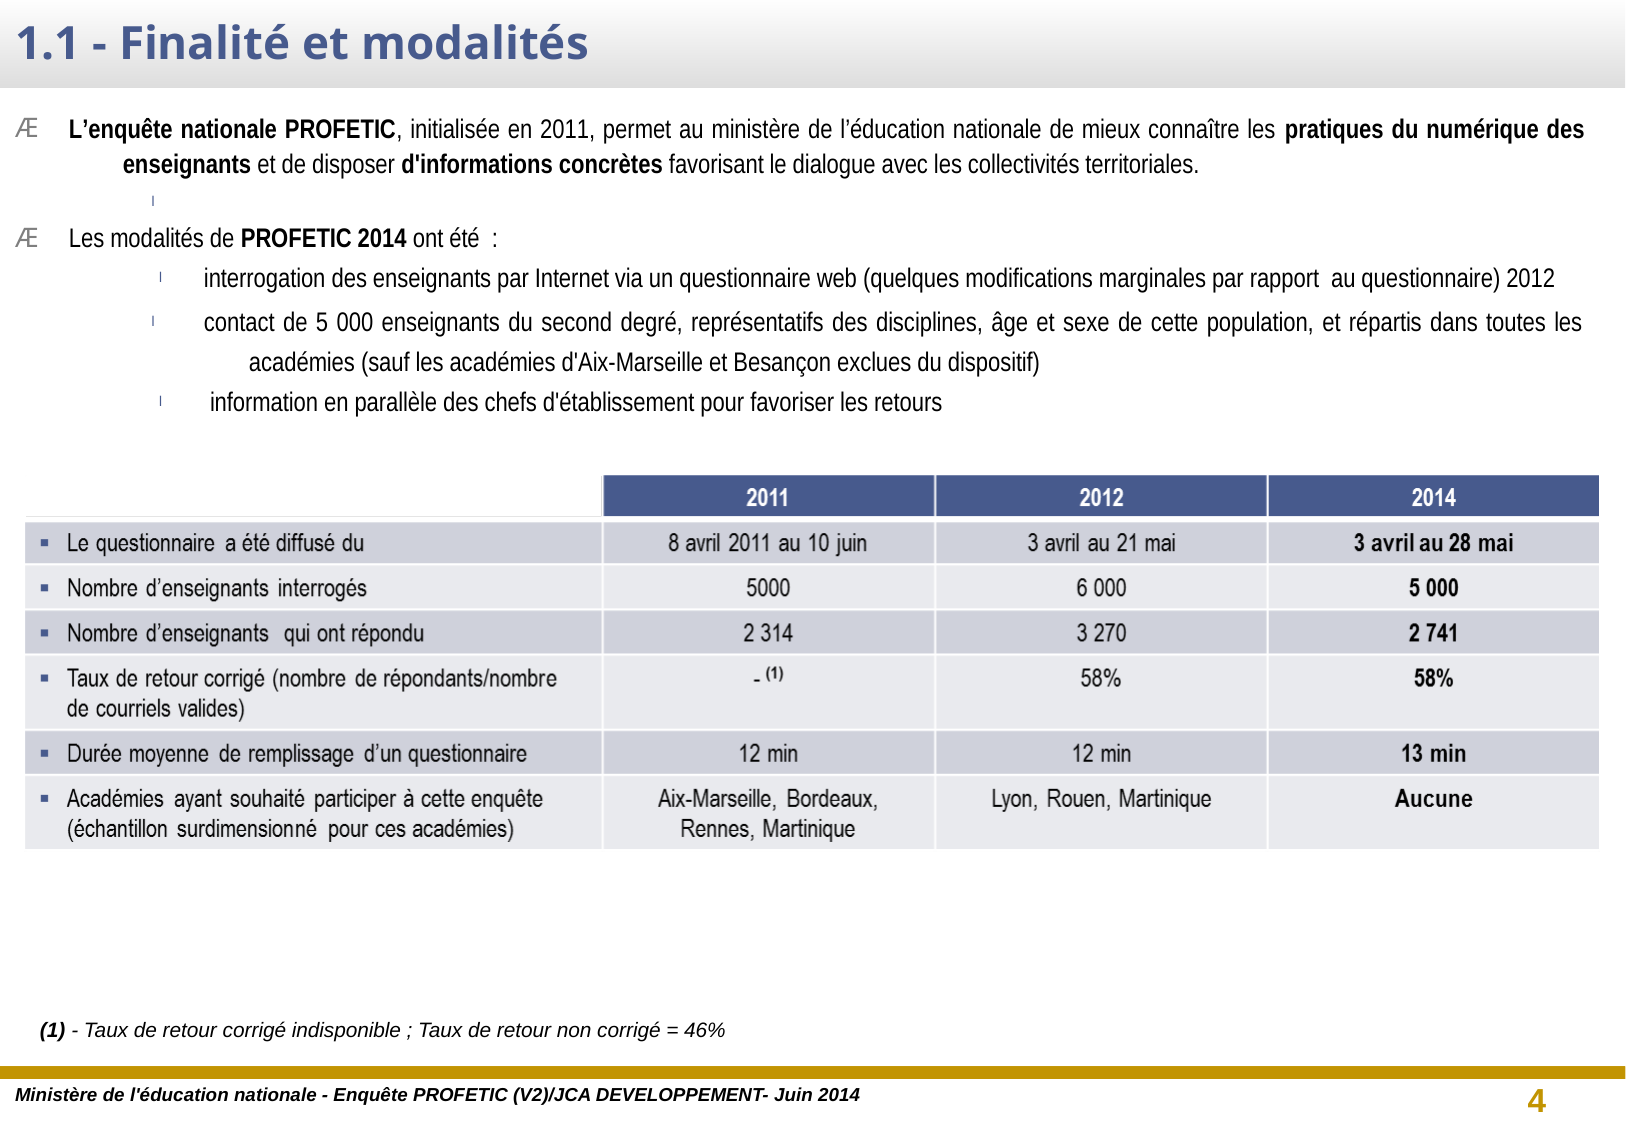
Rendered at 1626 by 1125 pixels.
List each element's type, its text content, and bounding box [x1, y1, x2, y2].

picture [24, 473, 1600, 857]
text_box Ministère de l'éducation nationale - Enquête PROFETIC (V2)/JCA DEVELOPPEMENT- Juin 2014 [0, 1074, 1501, 1125]
text_box 4 [1512, 1071, 1625, 1125]
list L’enquête nationale PROFETIC, initialisée en 2011, permet au ministère de l’éducation nationale de mieux connaître les pratiques du numérique des enseignants et de disposer d'informations concrètes favorisant le dialogue avec les collectivités territoriales. Les modalités de PROFETIC 2014 ont été : interrogation des enseignants par Internet via un questionnaire web (quelques modifications marginales par rapport au questionnaire) 2012 contact de 5 000 enseignants du second degré, représentatifs des disciplines, âge et sexe de cette population, et répartis dans toutes les académies (sauf les académies d'Aix-Marseille et Besançon exclues du dispositif) information en parallèle des chefs d'établissement pour favoriser les retours [0, 99, 1600, 451]
text_box (1) - Taux de retour corrigé indisponible ; Taux de retour non corrigé = 46% [24, 1009, 752, 1051]
title 1.1 - Finalité et modalités [0, 0, 1625, 88]
